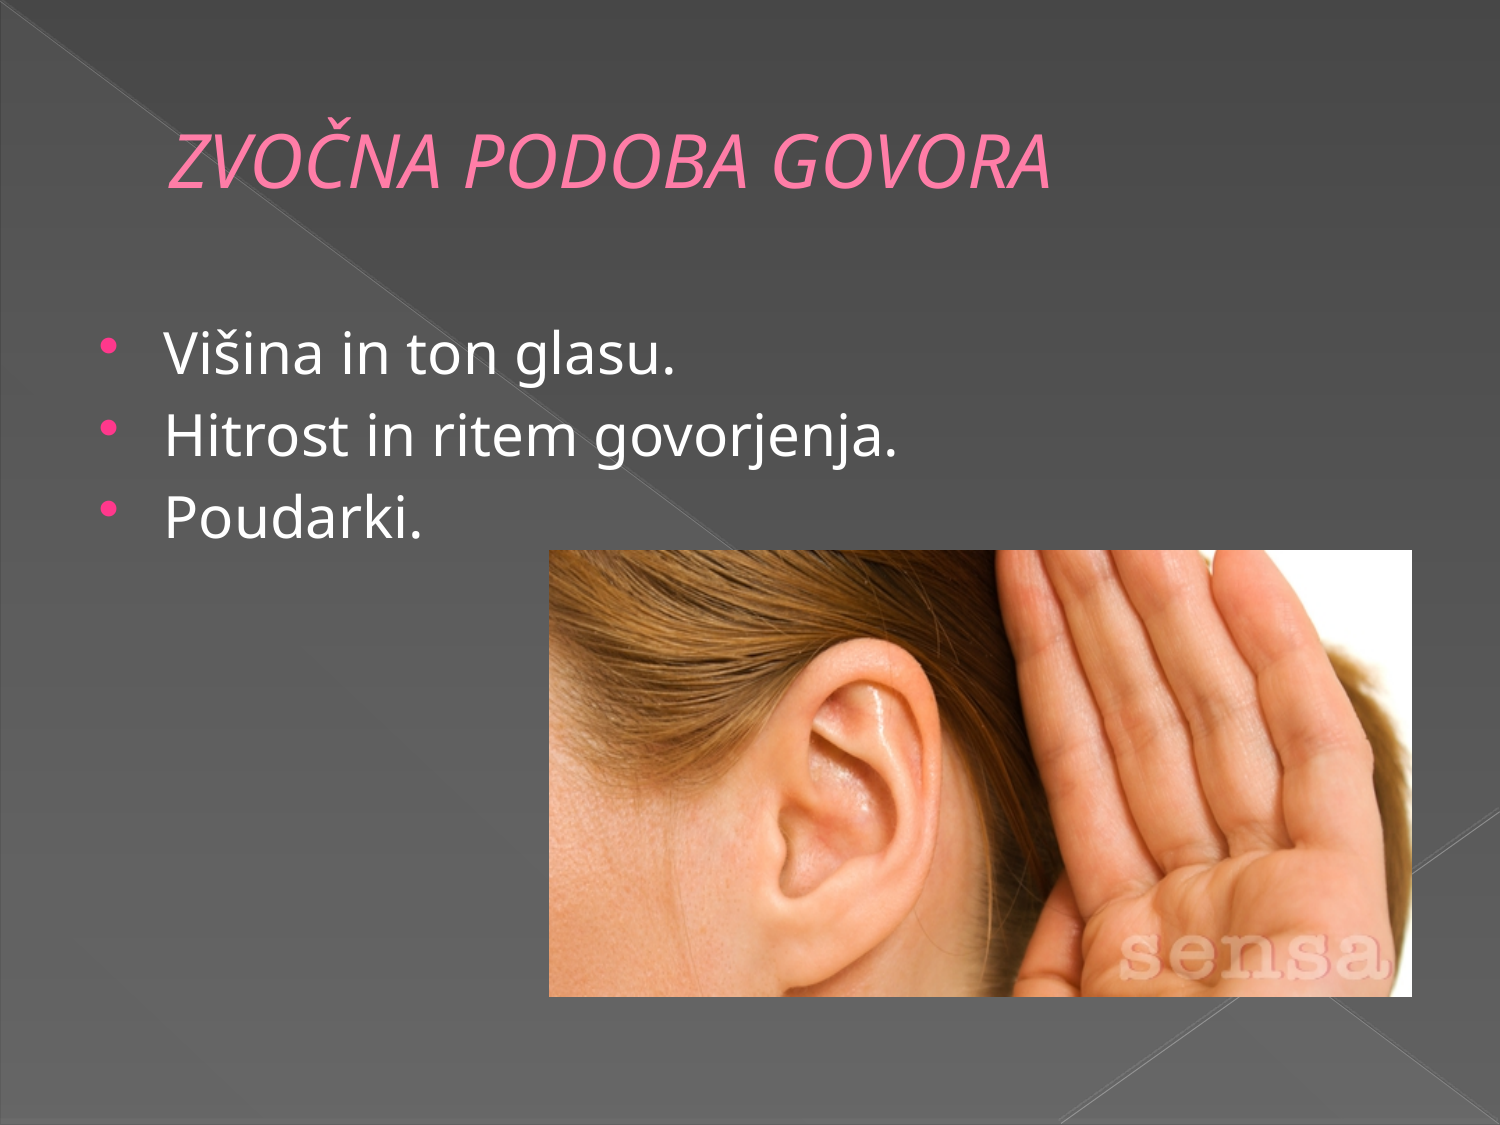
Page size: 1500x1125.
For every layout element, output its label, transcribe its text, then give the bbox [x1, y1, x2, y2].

title ZVOČNA PODOBA GOVORA [75, 43, 1425, 274]
list Višina in ton glasu. Hitrost in ritem govorjenja. Poudarki. [75, 308, 1425, 1059]
picture [549, 550, 1412, 997]
